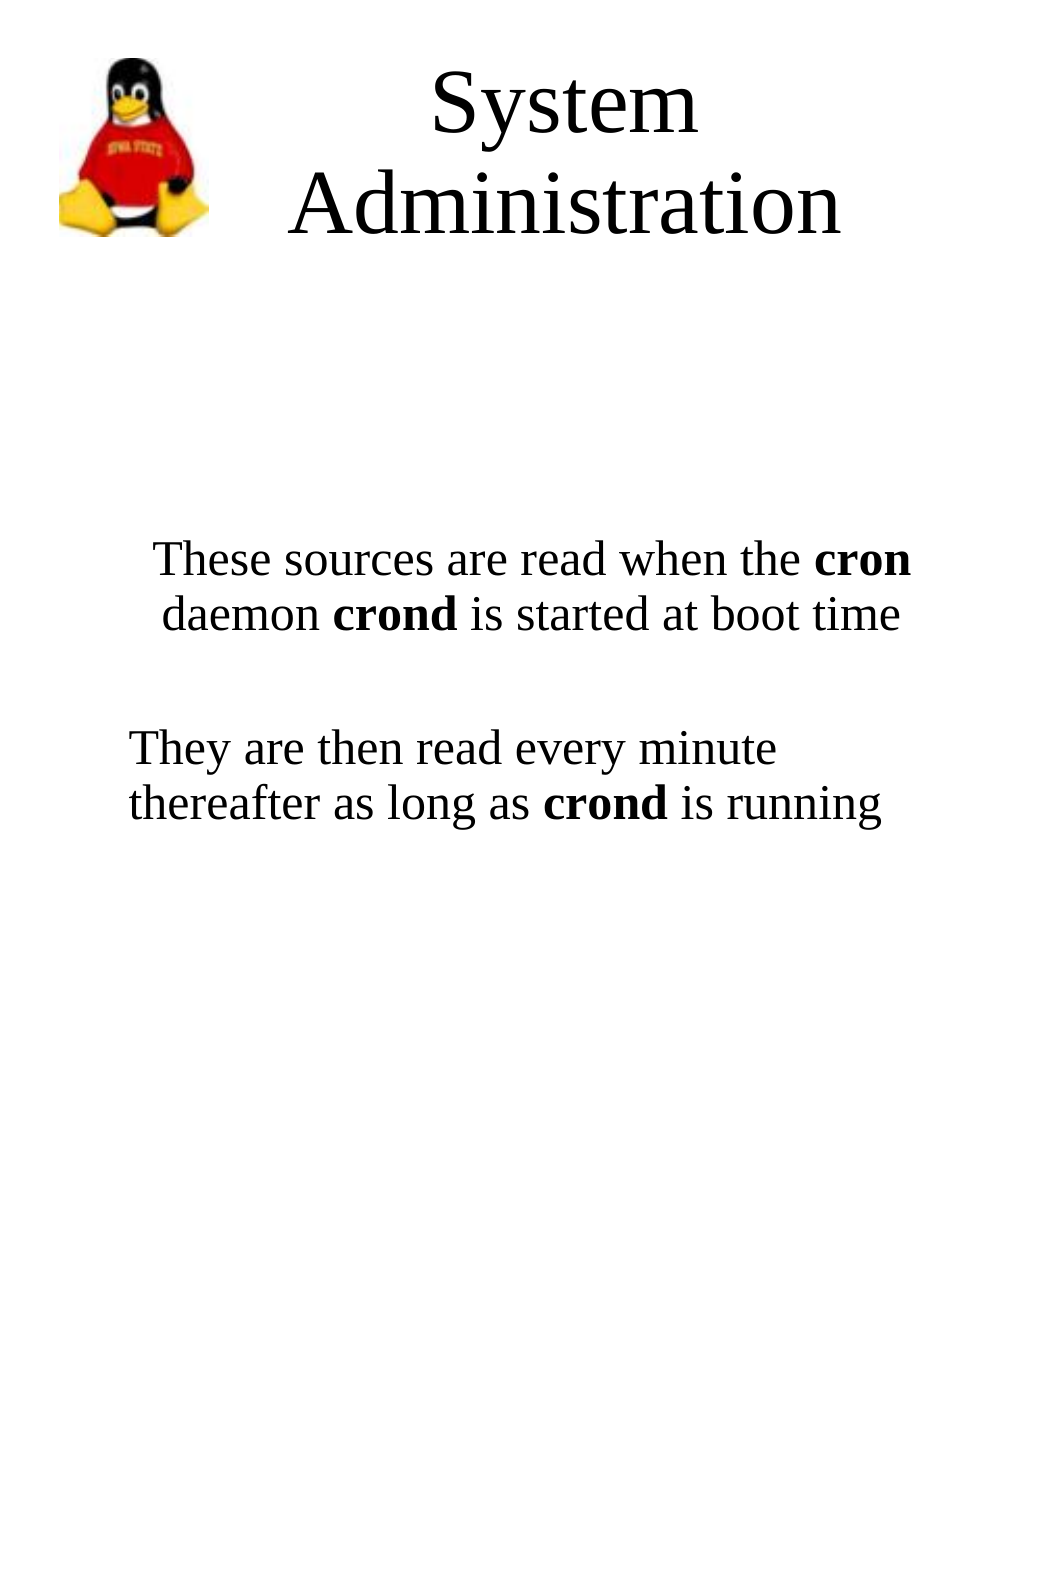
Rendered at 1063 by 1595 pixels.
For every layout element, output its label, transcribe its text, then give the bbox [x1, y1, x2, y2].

title System Administration [237, 25, 893, 279]
subtitle These sources are read when the cron daemon crond is started at boot time They are then read every minute thereafter as long as crond is running [128, 282, 936, 1595]
picture [59, 58, 209, 237]
